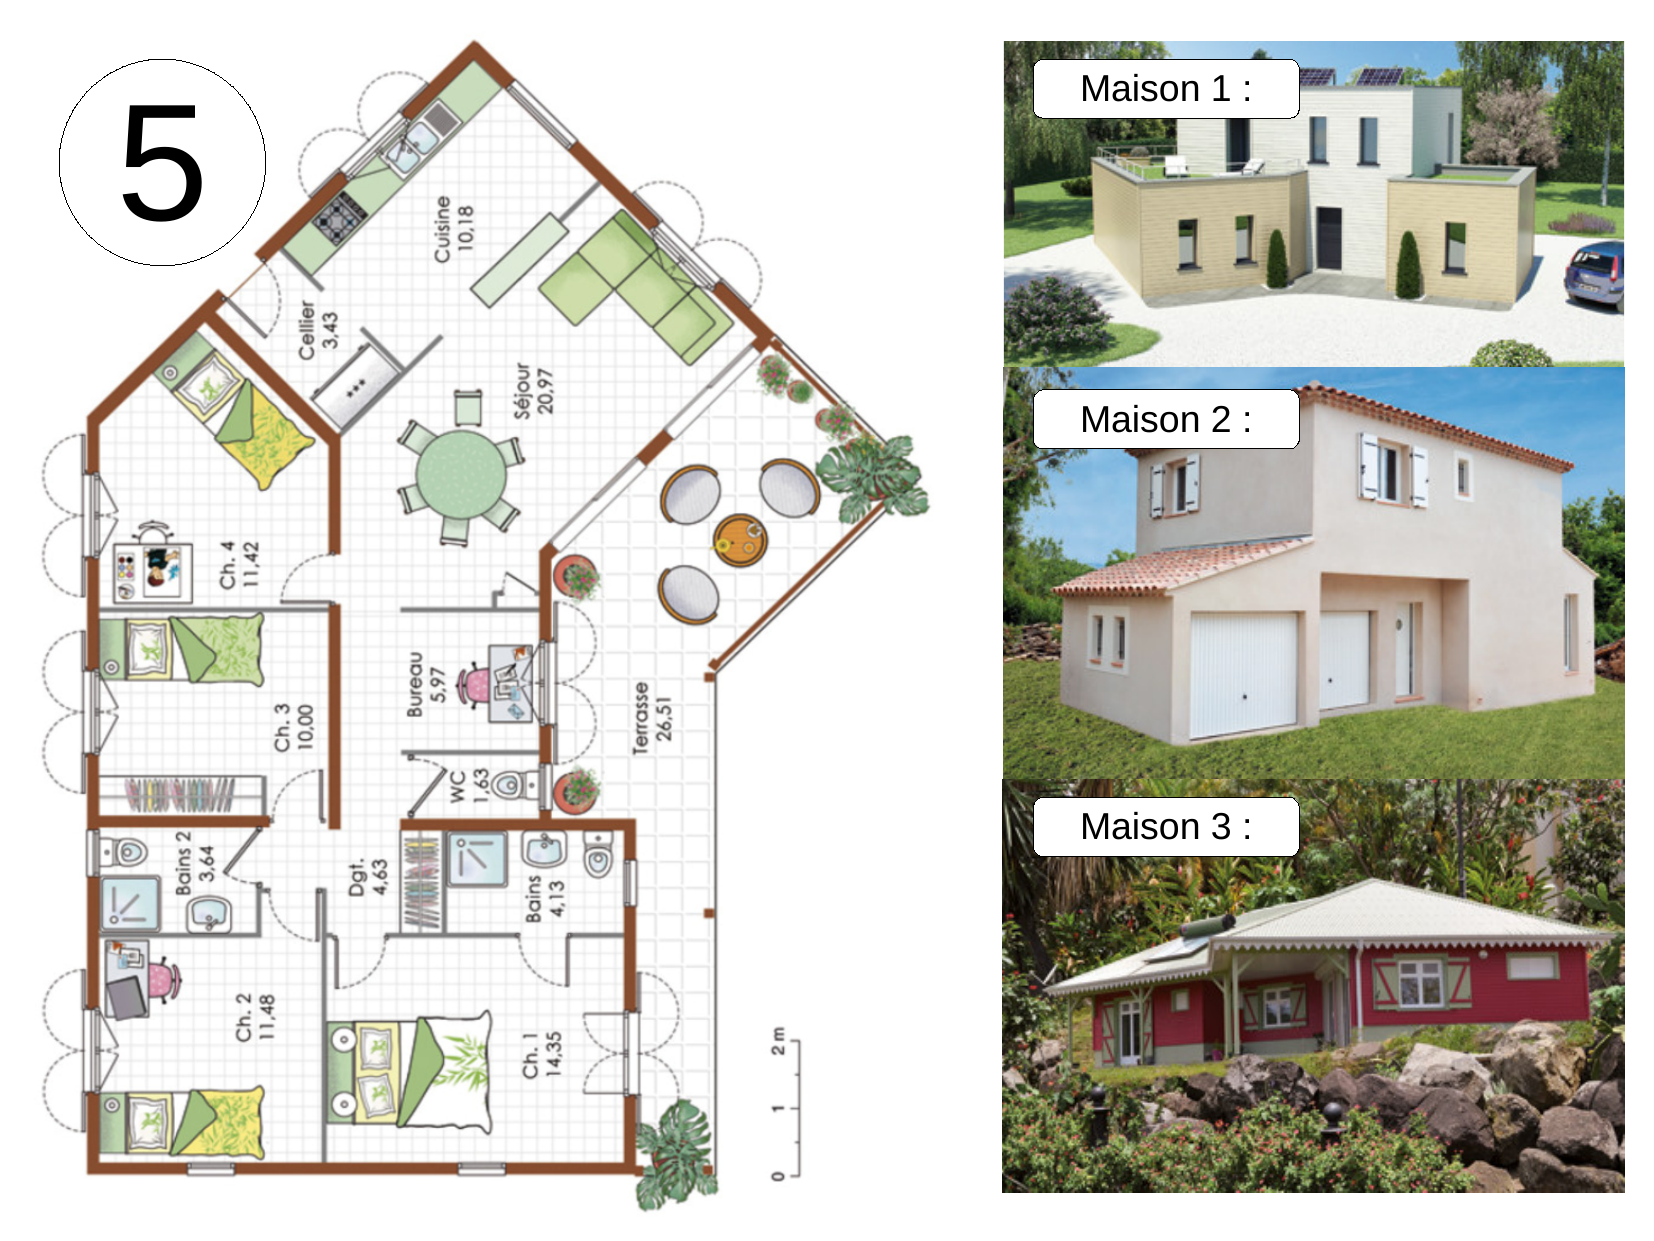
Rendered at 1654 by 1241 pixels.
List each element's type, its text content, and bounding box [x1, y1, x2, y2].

picture [14, 30, 945, 1235]
text_box Maison 3 : [1033, 797, 1300, 857]
text_box Maison 1 : [1033, 59, 1300, 119]
text_box Maison 2 : [1033, 389, 1300, 449]
text_box 5 [59, 59, 266, 266]
picture [1002, 41, 1625, 1193]
